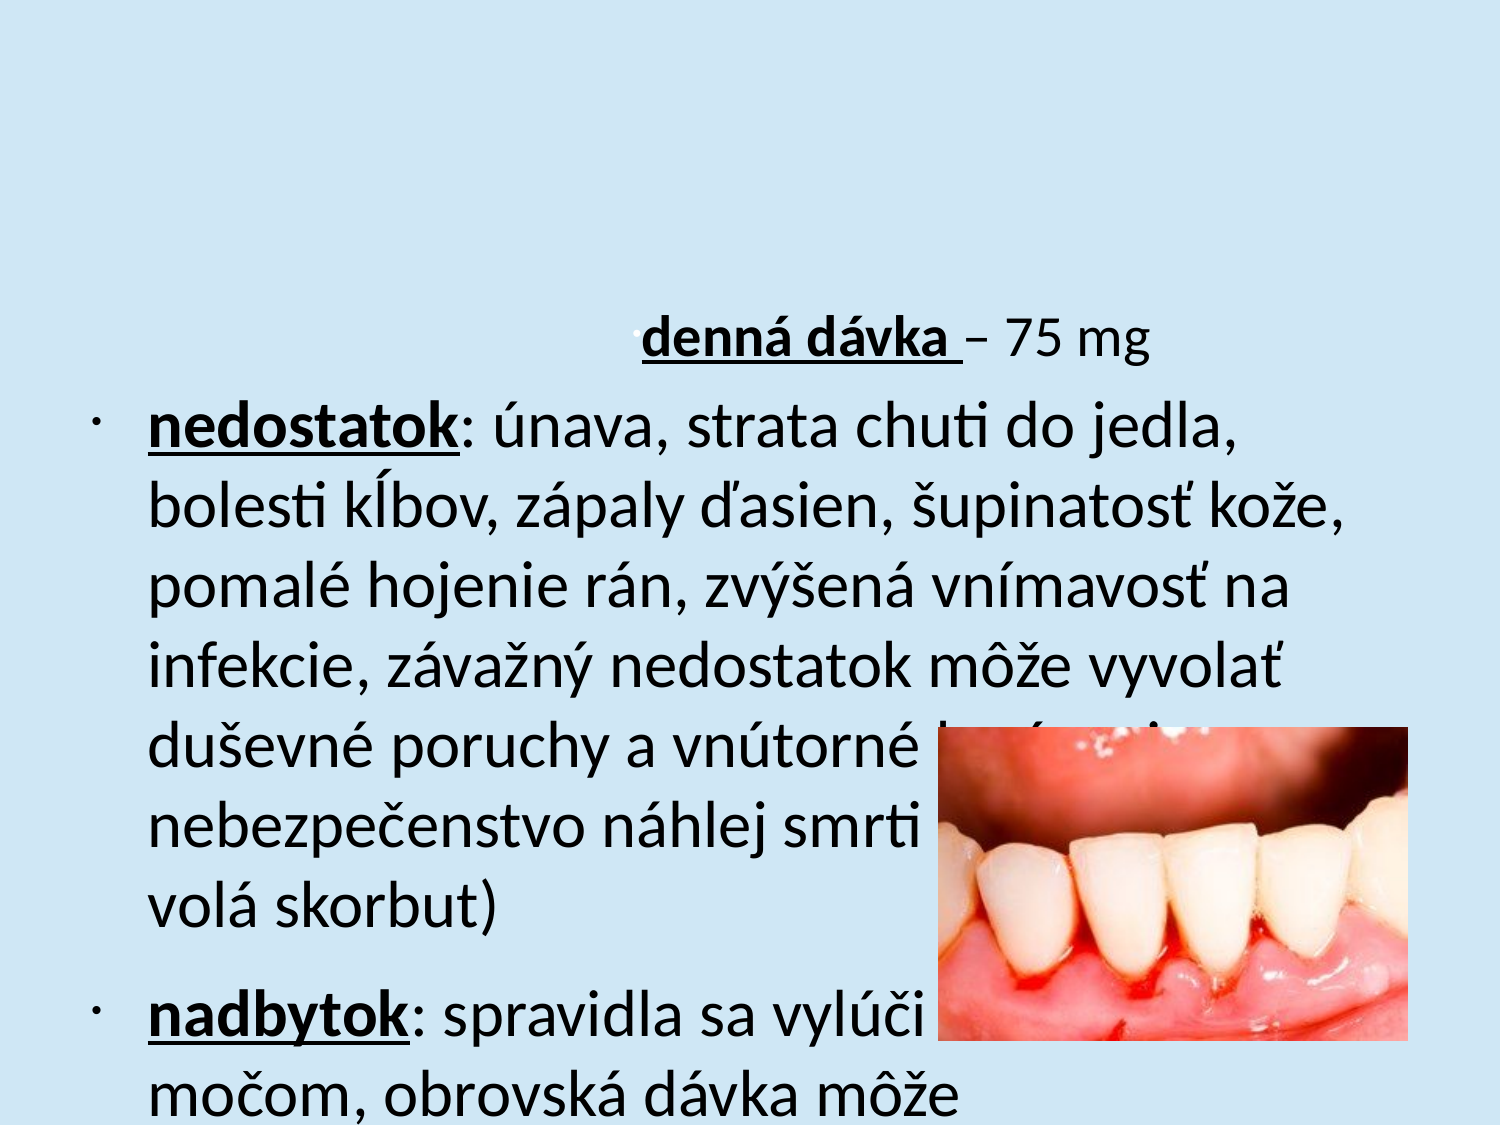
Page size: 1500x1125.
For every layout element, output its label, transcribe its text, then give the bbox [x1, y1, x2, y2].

list nedostatok: únava, strata chuti do jedla, bolesti kĺbov, zápaly ďasien, šupinatosť kože, pomalé hojenie rán, zvýšená vnímavosť na infekcie, závažný nedostatok môže vyvolať duševné poruchy a vnútorné krvácanie, nebezpečenstvo náhlej smrti (ochorenie sa volá skorbut) nadbytok: spravidla sa vylúči močom, obrovská dávka môže vyvolať napr. tvorbu močových kameňov [76, 373, 1430, 1125]
picture [938, 727, 1408, 1041]
text_box denná dávka – 75 mg [537, 290, 1258, 376]
